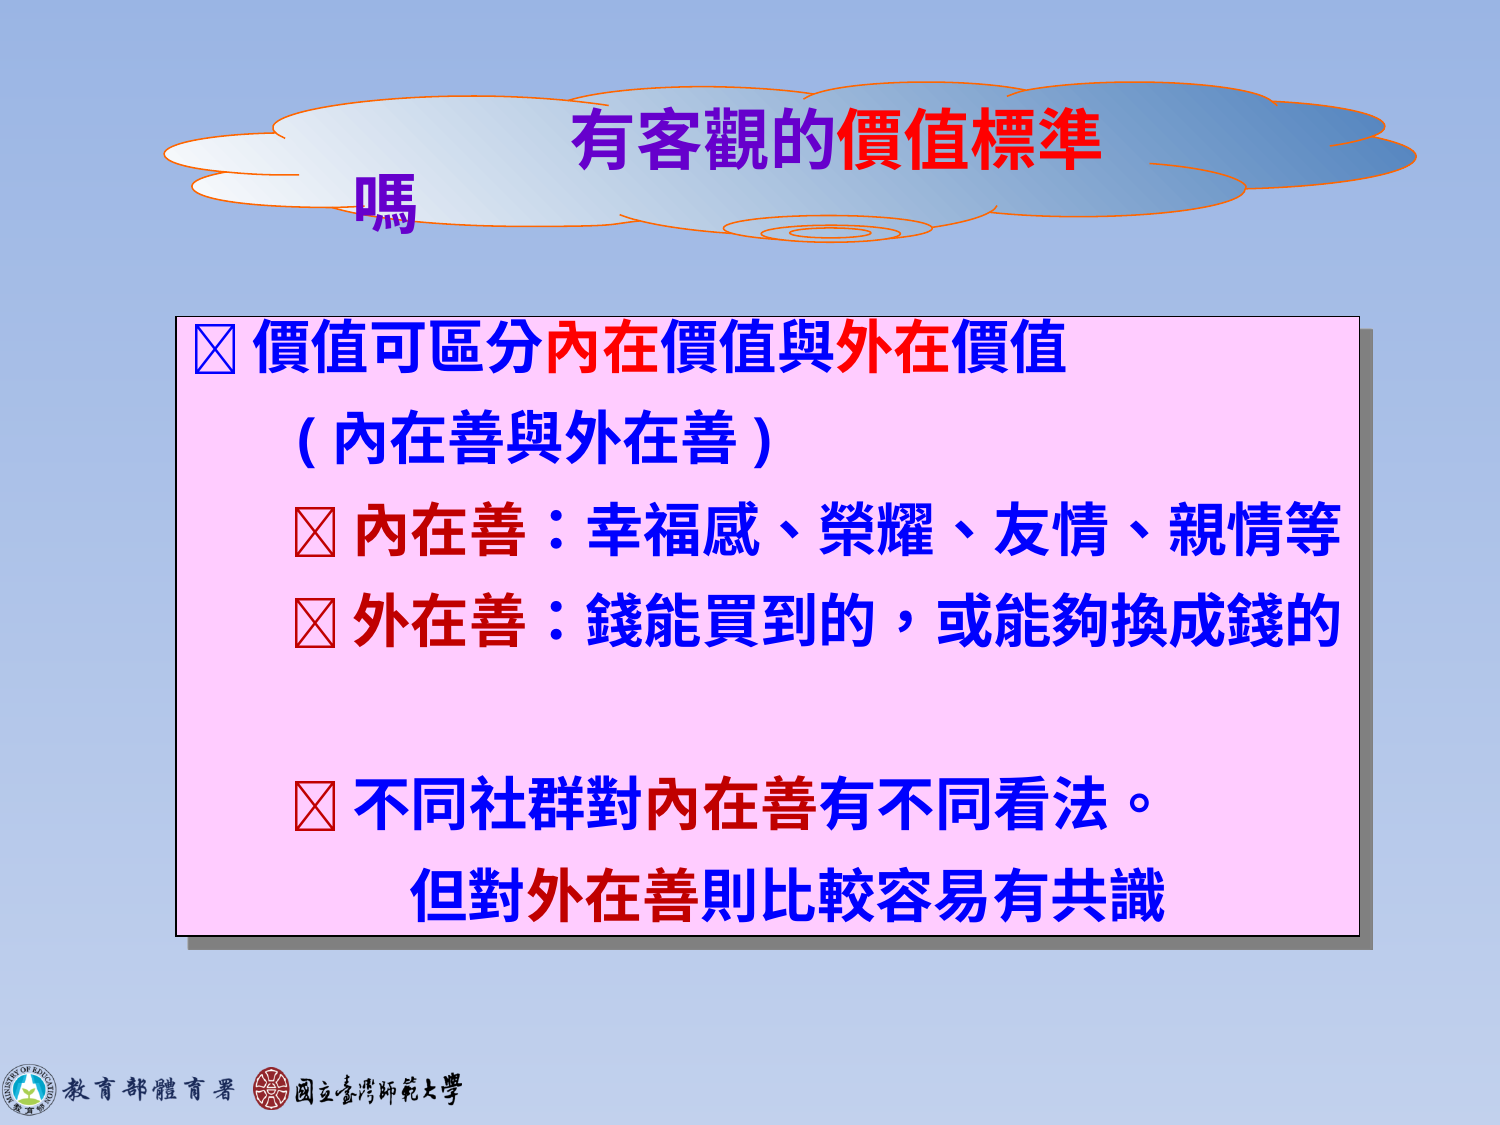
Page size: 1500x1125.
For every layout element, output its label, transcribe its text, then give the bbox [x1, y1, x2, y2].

text_box 價值可區分內在價值與外在價值 (內在善與外在善) 內在善：幸福感、榮耀、友情、親情等 外在善：錢能買到的，或能夠換成錢的 不同社群對內在善有不同看法。 但對外在善則比較容易有共識 [176, 316, 1359, 936]
text_box 有客觀的價值標準嗎 [164, 82, 1417, 243]
